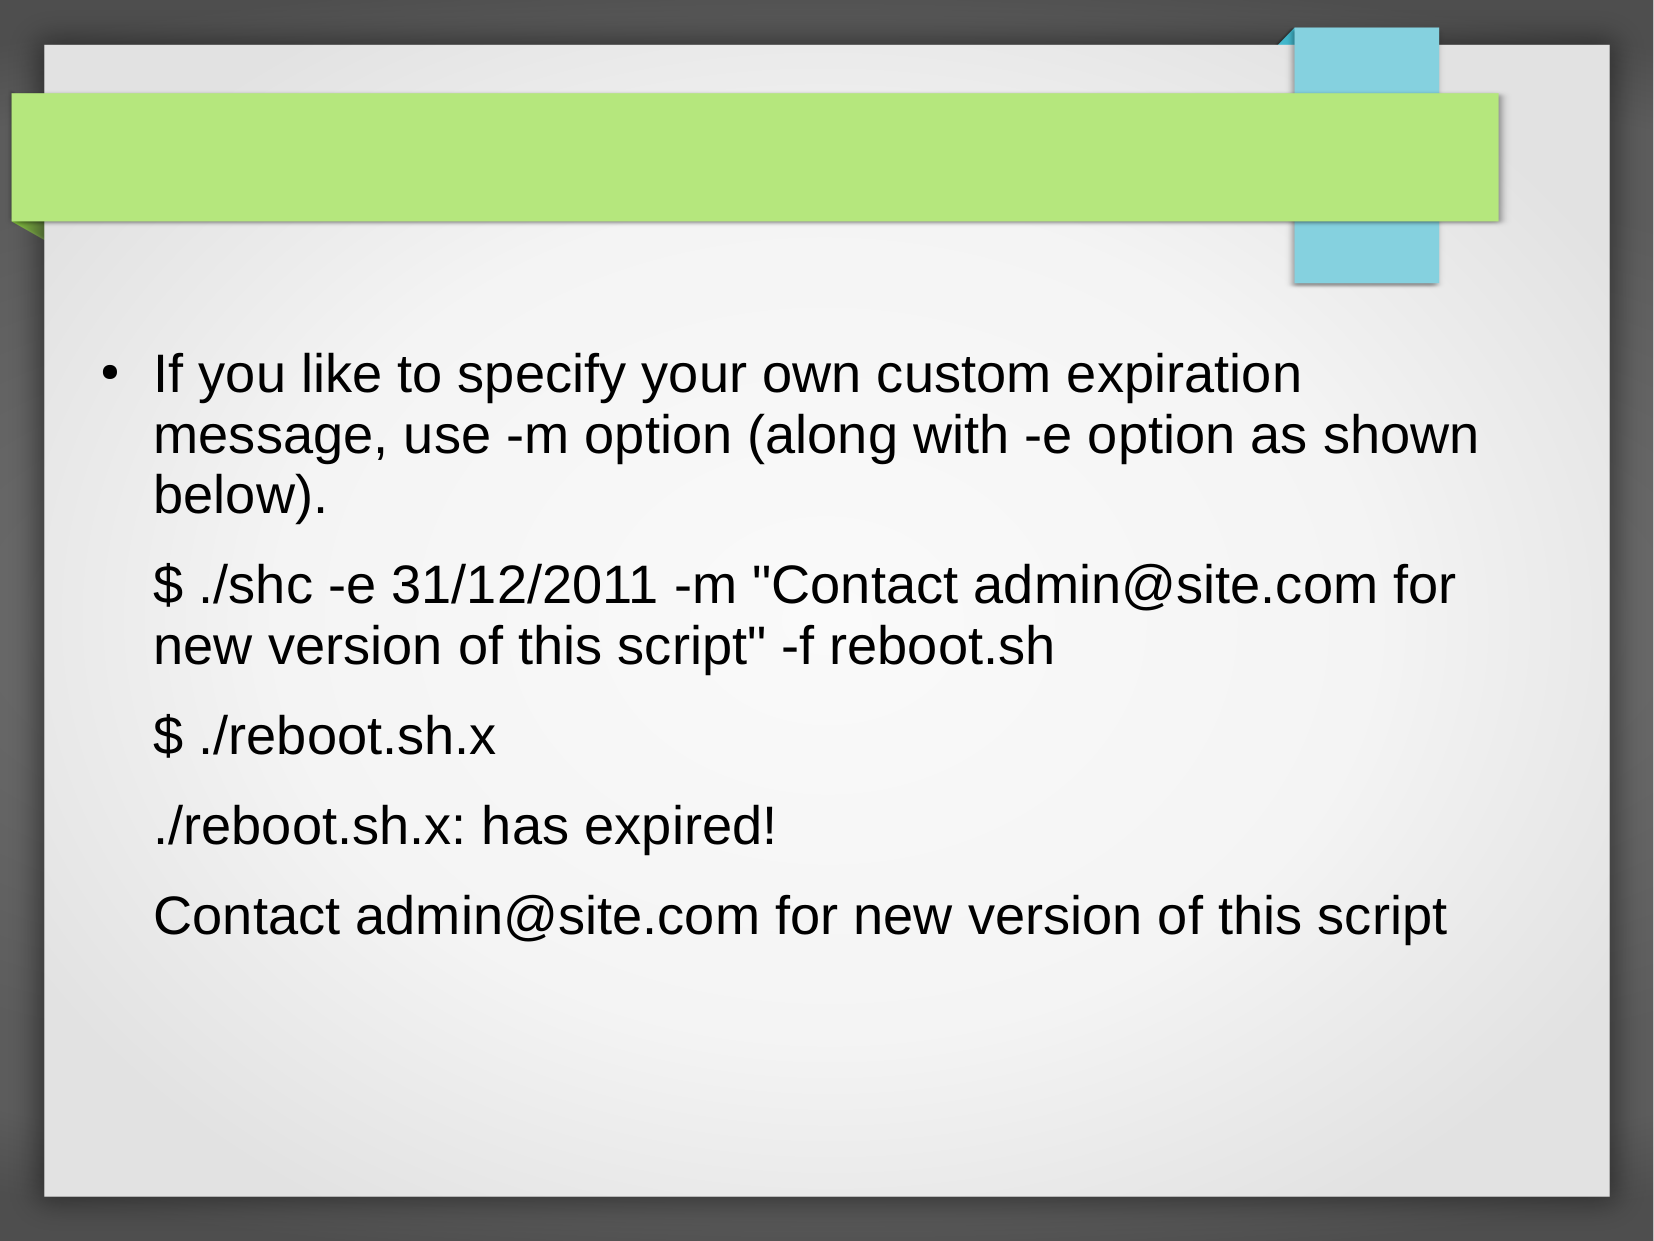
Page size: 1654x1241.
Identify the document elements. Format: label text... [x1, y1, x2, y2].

list If you like to specify your own custom expiration message, use -m option (along with -e option as shown below). $ ./shc -e 31/12/2011 -m "Contact admin@site.com for new version of this script" -f reboot.sh $ ./reboot.sh.x ./reboot.sh.x: has expired! Contact admin@site.com for new version of this script [82, 343, 1538, 1063]
picture [0, 0, 1654, 1241]
